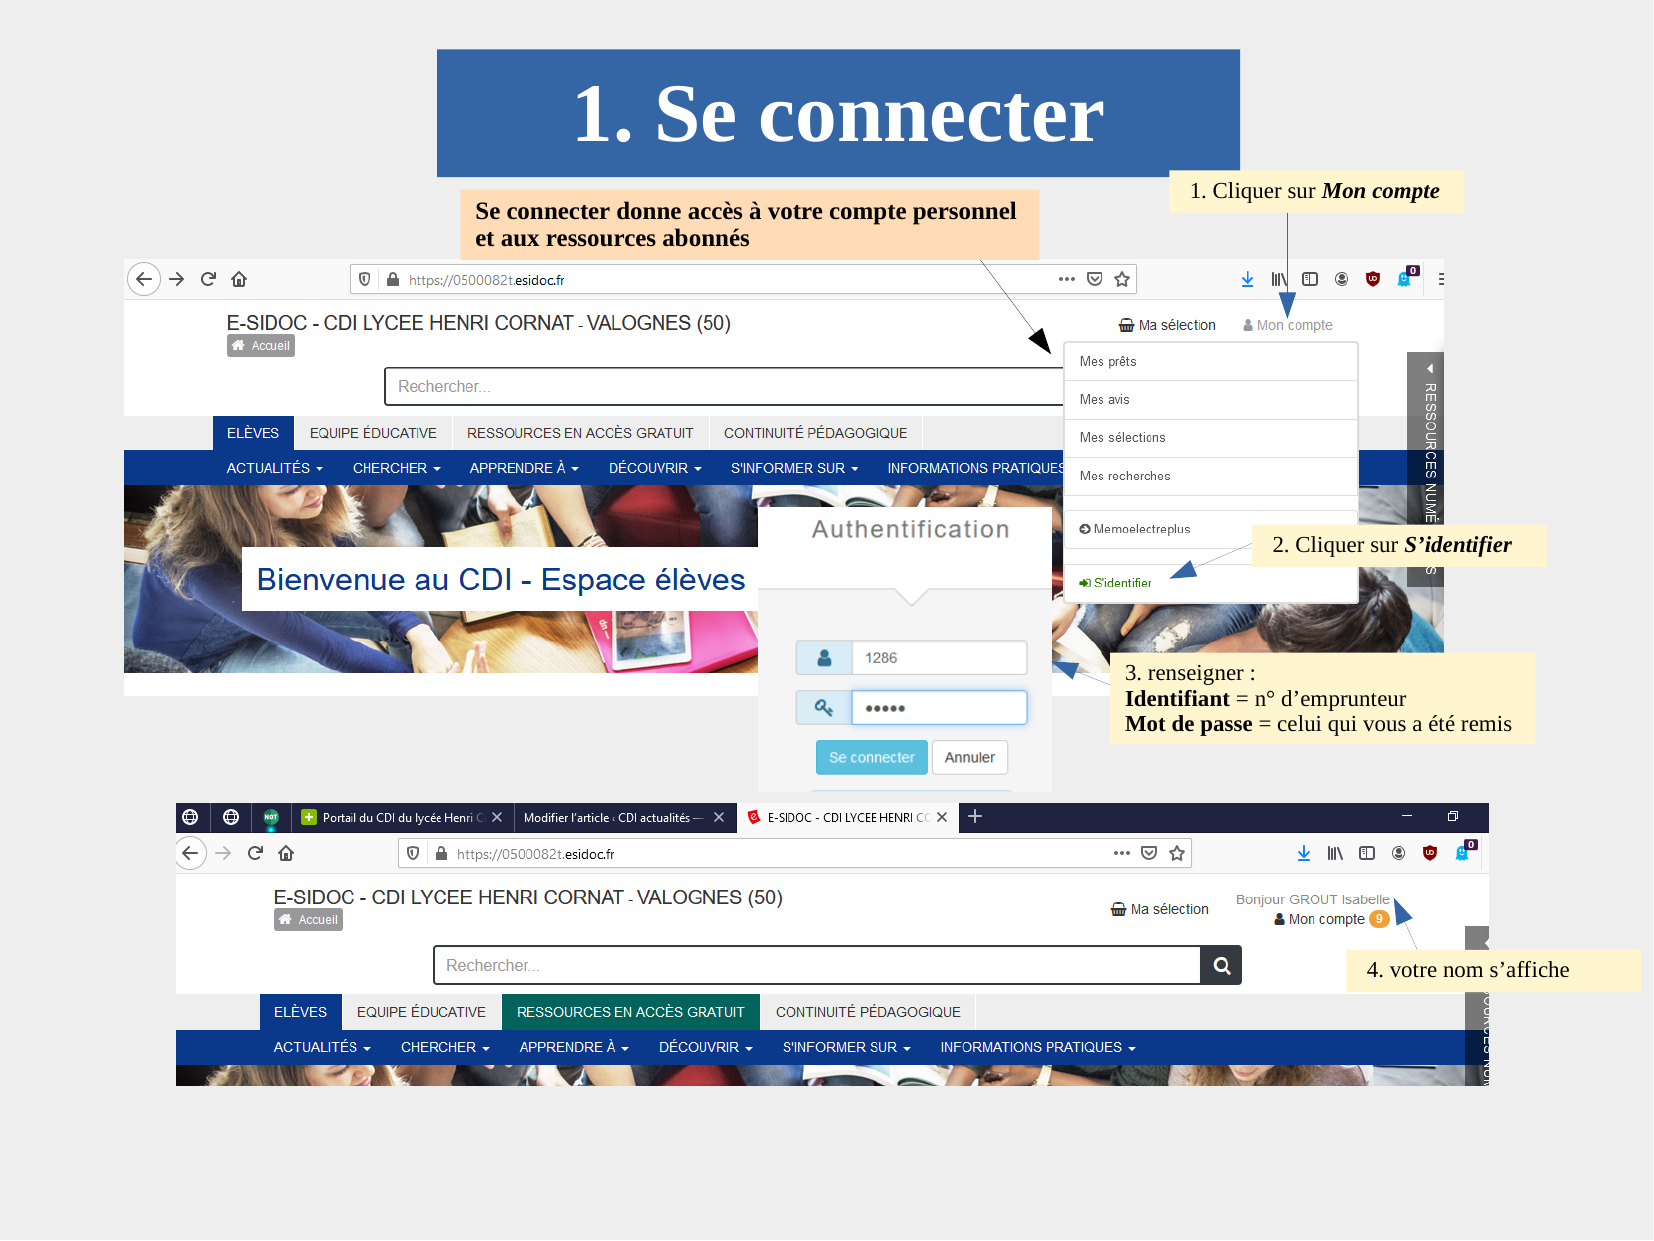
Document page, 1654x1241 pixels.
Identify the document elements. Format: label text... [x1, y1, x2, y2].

text_box 4. votre nom s’affiche [1346, 949, 1642, 993]
text_box Se connecter donne accès à votre compte personnel et aux ressources abonnés [460, 189, 1040, 260]
picture [124, 259, 1444, 792]
text_box 3. renseigner : Identifiant = n° d’emprunteur Mot de passe = celui qui vous a été remis [1110, 652, 1536, 745]
text_box 2. Cliquer sur S’identifier [1251, 524, 1548, 567]
picture [176, 803, 1489, 1086]
title 1. Se connecter [437, 49, 1241, 178]
text_box 1. Cliquer sur Mon compte [1169, 170, 1465, 213]
